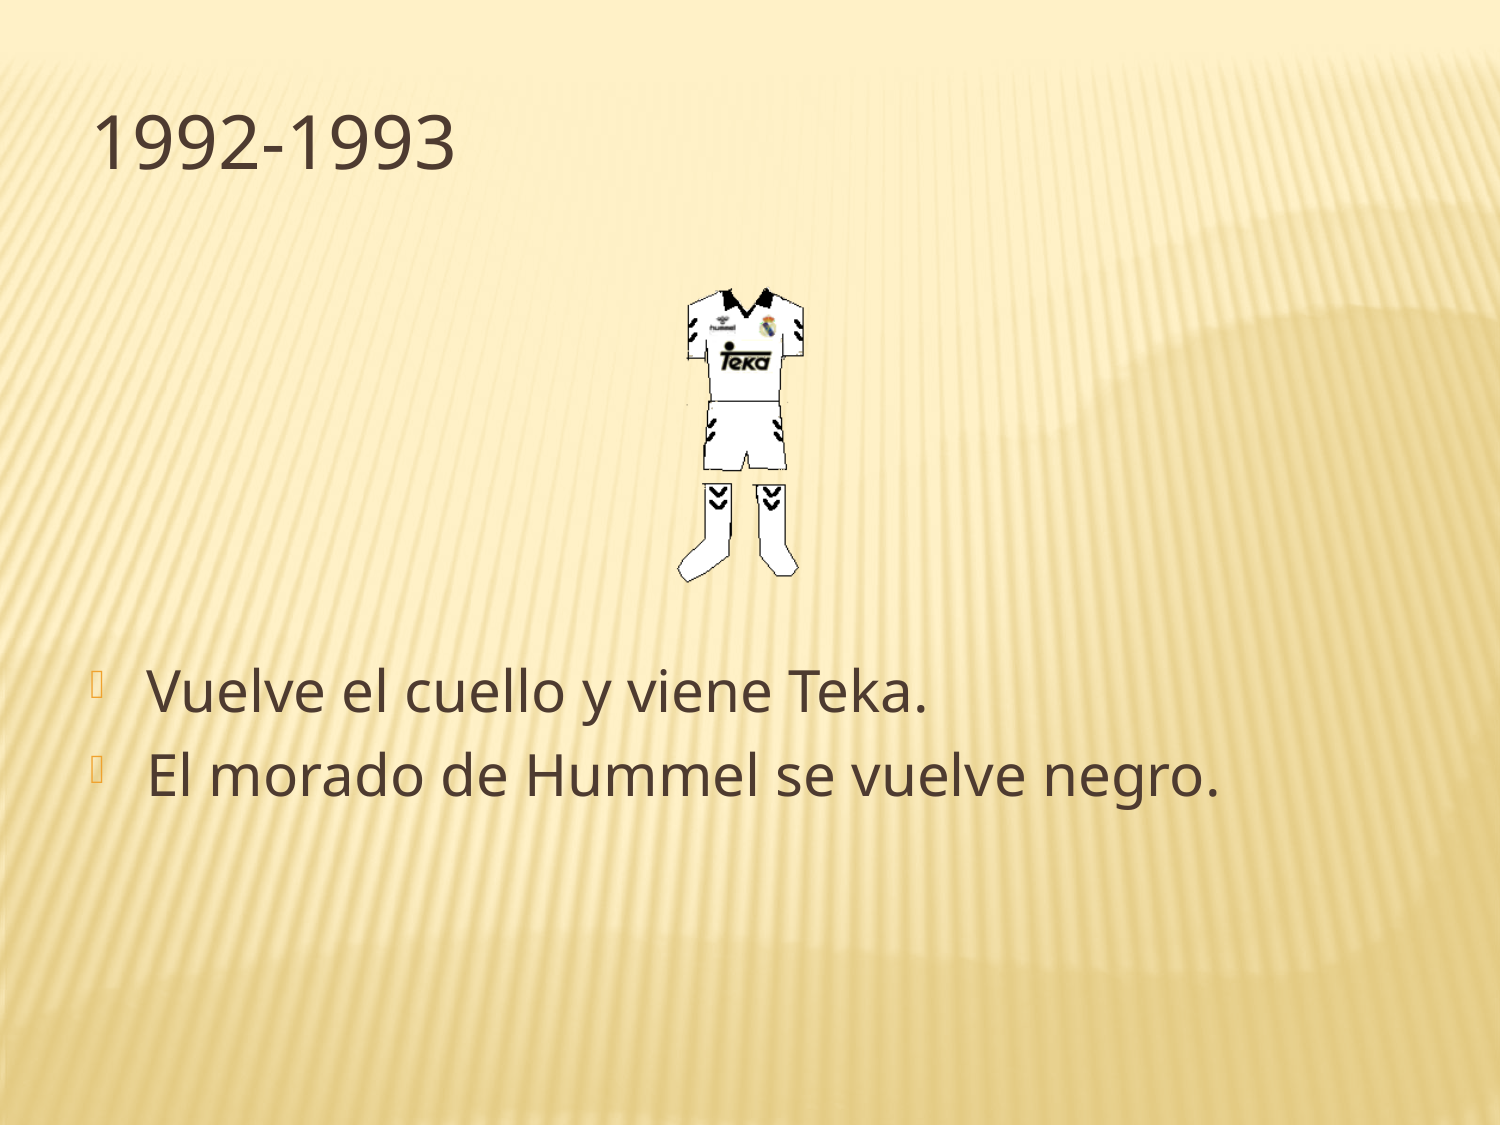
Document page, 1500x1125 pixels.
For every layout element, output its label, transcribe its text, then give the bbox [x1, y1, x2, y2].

title 1992-1993 [75, 45, 1426, 234]
list Vuelve el cuello y viene Teka. El morado de Hummel se vuelve negro. [75, 646, 1426, 1006]
picture [652, 262, 848, 622]
